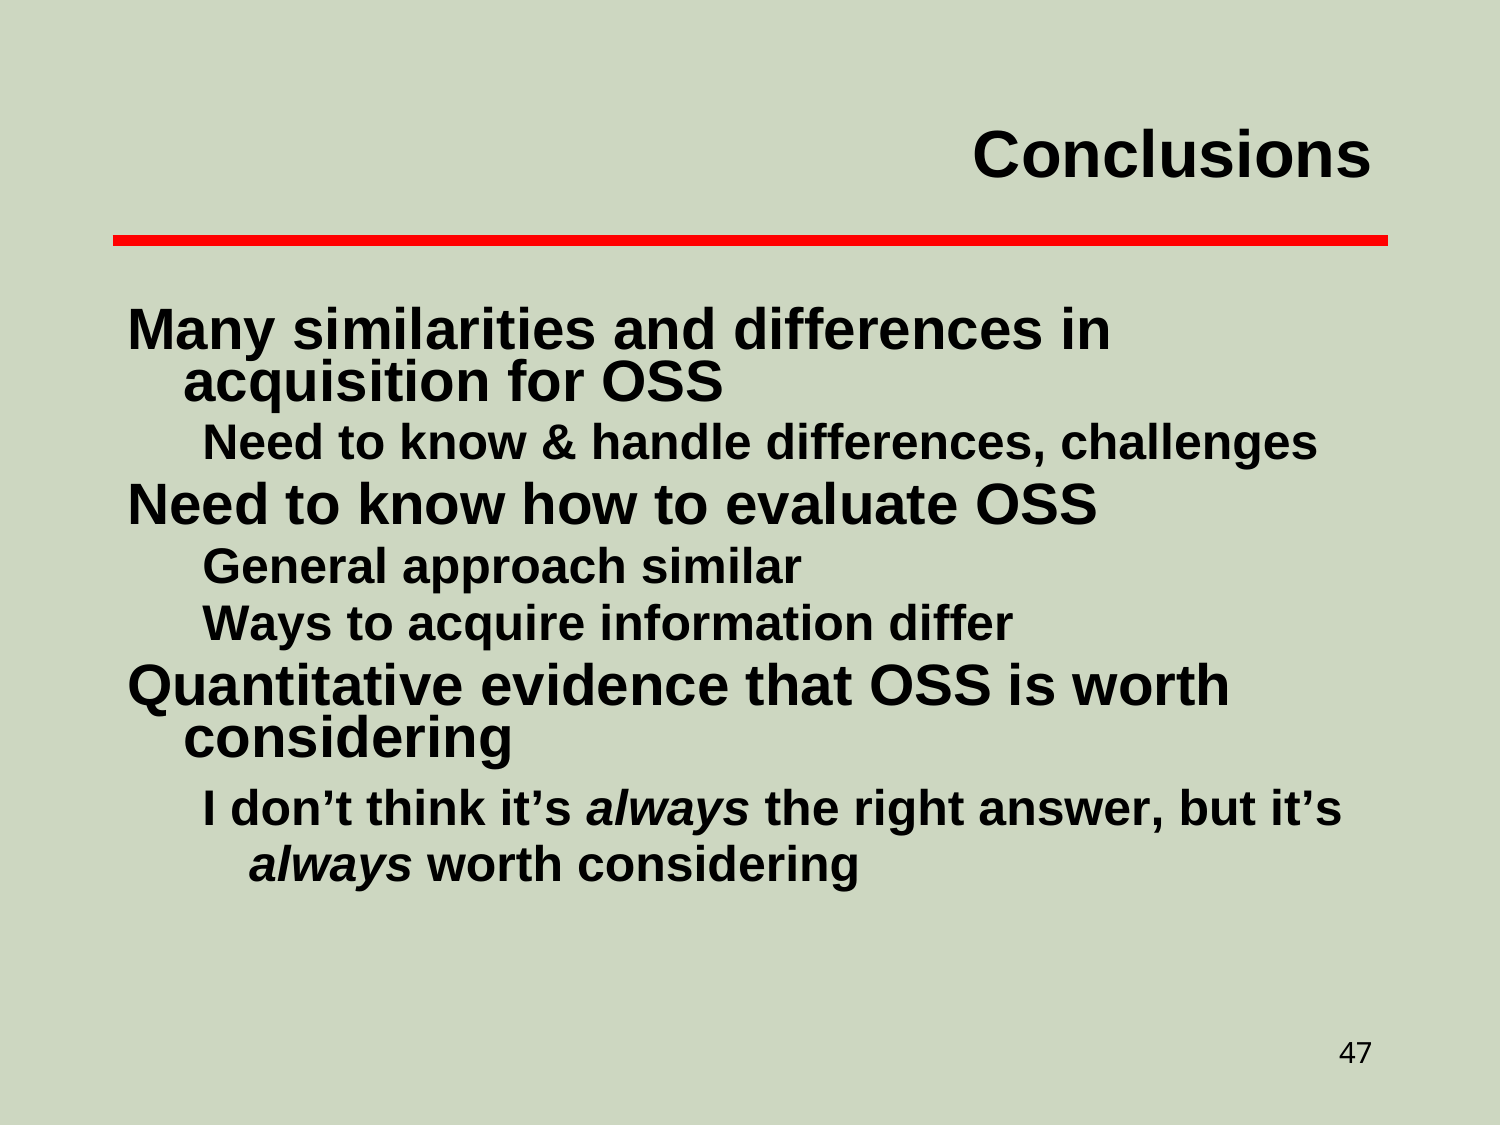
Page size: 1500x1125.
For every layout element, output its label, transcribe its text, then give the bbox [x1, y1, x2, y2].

title Conclusions [337, 85, 1388, 224]
list Many similarities and differences in acquisition for OSS Need to know & handle differences, challenges Need to know how to evaluate OSS General approach similar Ways to acquire information differ Quantitative evidence that OSS is worth considering I don’t think it’s always the right answer, but it’s always worth considering [112, 299, 1388, 1000]
